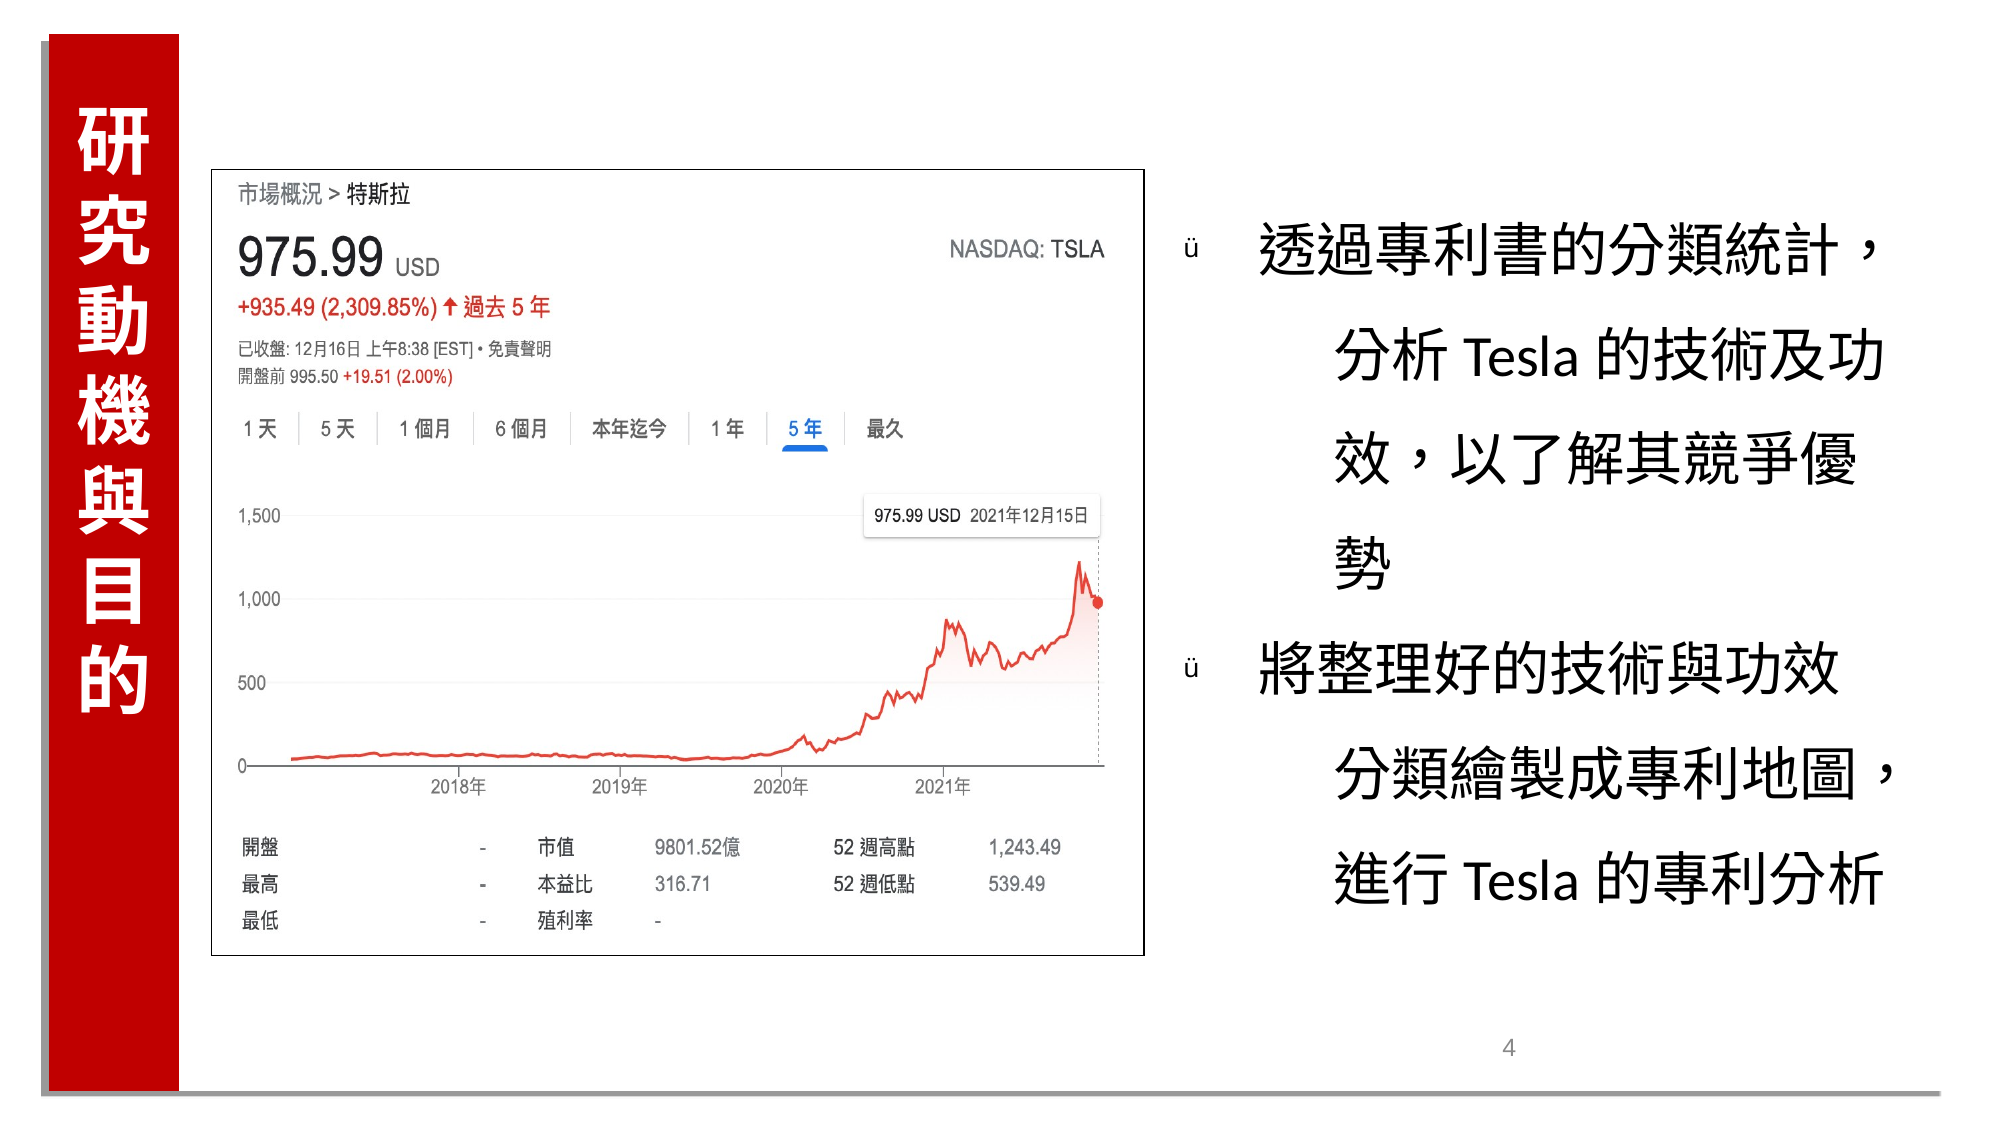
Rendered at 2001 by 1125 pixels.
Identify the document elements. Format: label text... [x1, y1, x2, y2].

text_box [179, 34, 1951, 1091]
picture [212, 170, 1144, 955]
text_box 3 [1487, 1015, 1938, 1076]
text_box 透過專利書的分類統計，分析Tesla的技術及功效，以了解其競爭優勢 將整理好的技術與功效分類繪製成專利地圖，進行Tesla的專利分析 [1145, 170, 1903, 811]
text_box 研究動機與目的 [49, 34, 179, 1091]
